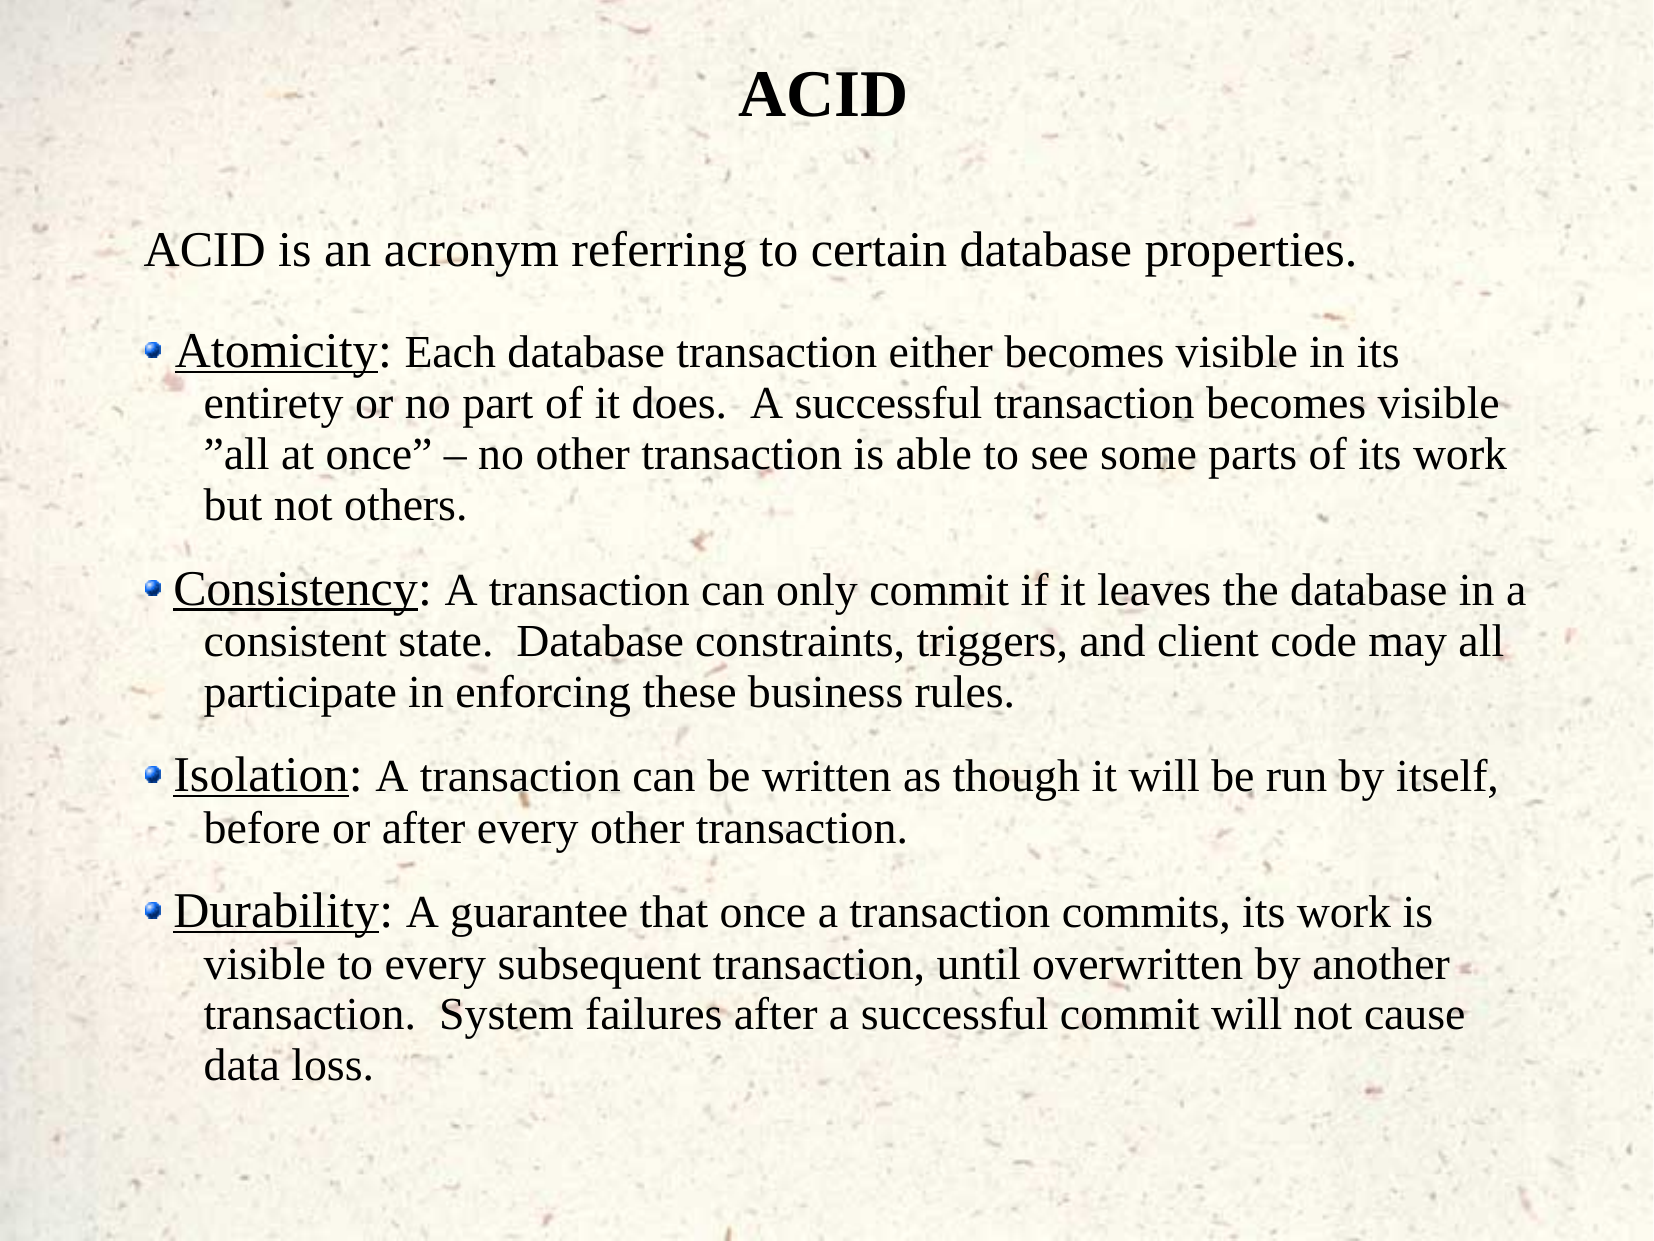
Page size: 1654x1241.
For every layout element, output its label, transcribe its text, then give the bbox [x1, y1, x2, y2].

picture [0, 0, 1654, 1241]
subtitle ACID is an acronym referring to certain database properties. Atomicity: Each database transaction either becomes visible in its entirety or no part of it does. A successful transaction becomes visible ”all at once” – no other transaction is able to see some parts of its work but not others. Consistency: A transaction can only commit if it leaves the database in a consistent state. Database constraints, triggers, and client code may all participate in enforcing these business rules. Isolation: A transaction can be written as though it will be run by itself, before or after every other transaction. Durability: A guarantee that once a transaction commits, its work is visible to every subsequent transaction, until overwritten by another transaction. System failures after a successful commit will not cause data loss. [143, 150, 1538, 1163]
title ACID [112, 37, 1535, 151]
